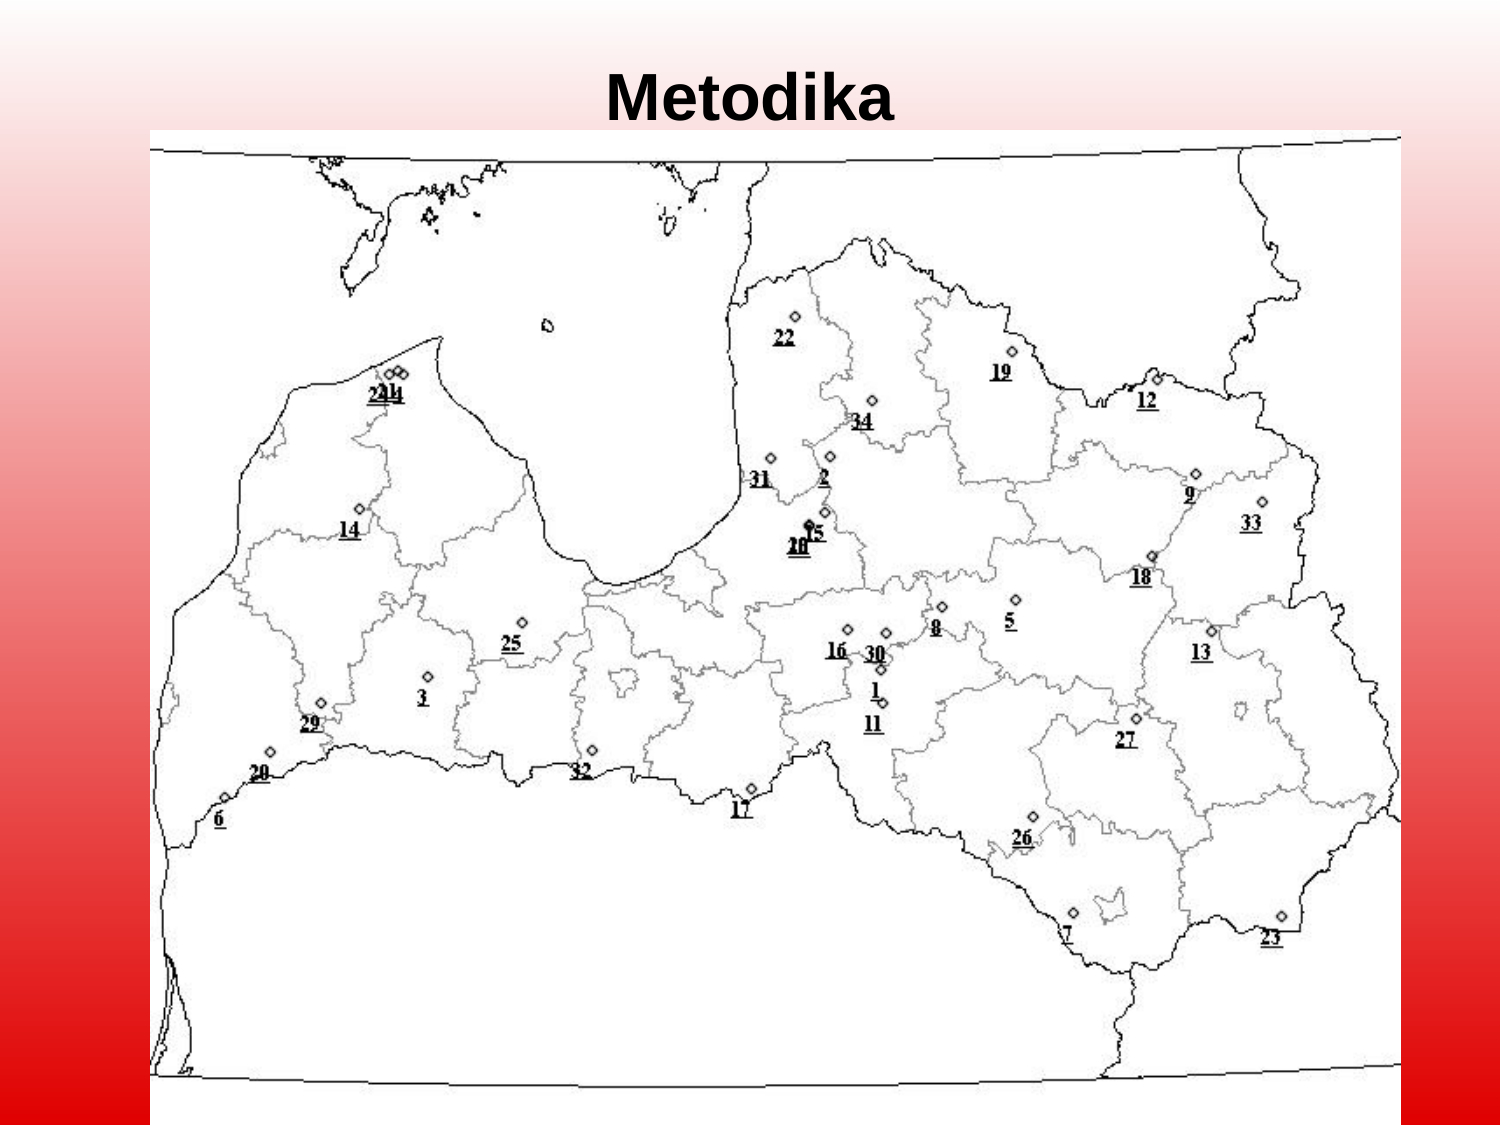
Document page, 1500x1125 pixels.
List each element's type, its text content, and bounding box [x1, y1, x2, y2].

title Metodika [112, 0, 1388, 188]
picture [150, 130, 1401, 1125]
